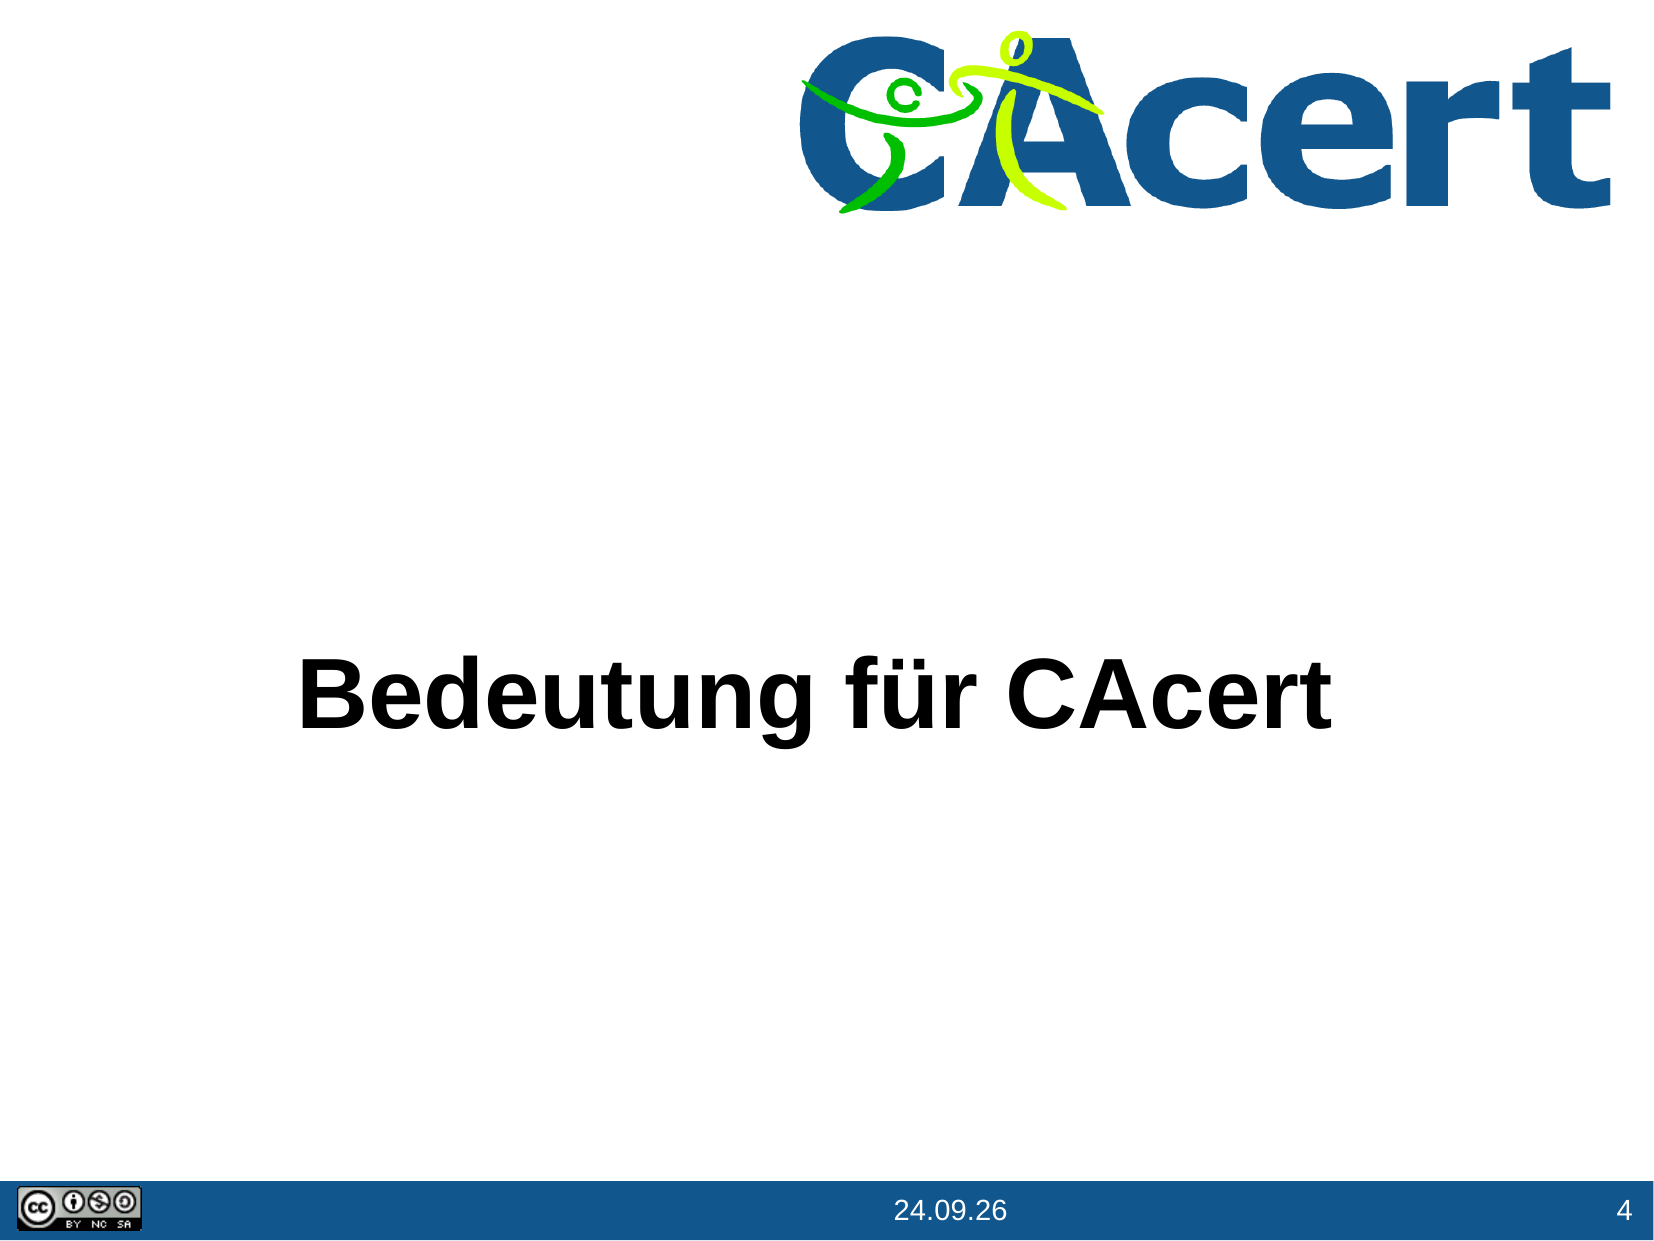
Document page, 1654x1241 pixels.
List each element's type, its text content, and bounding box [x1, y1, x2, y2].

title Bedeutung für CAcert [70, 265, 1560, 1123]
picture [797, 27, 1613, 215]
picture [17, 1186, 142, 1231]
